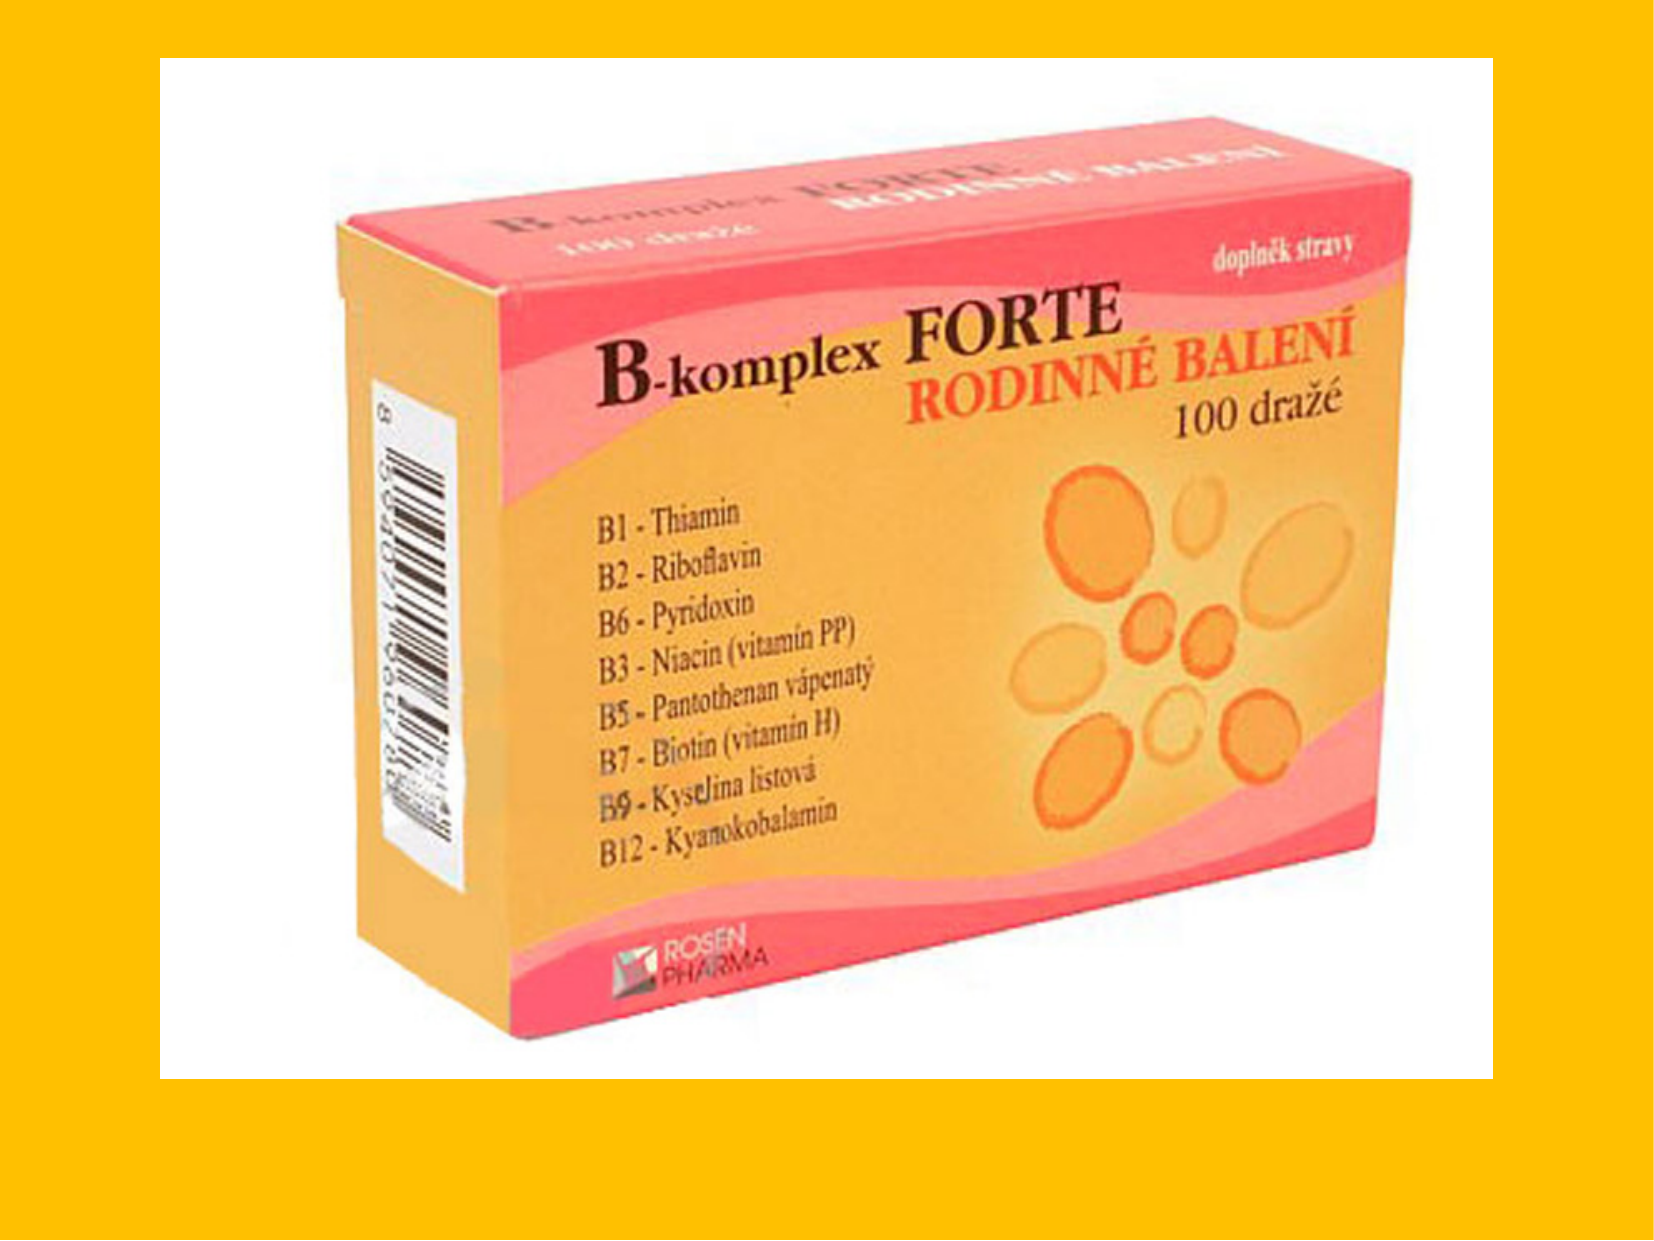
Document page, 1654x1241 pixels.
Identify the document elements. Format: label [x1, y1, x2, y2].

picture [160, 59, 1493, 1079]
